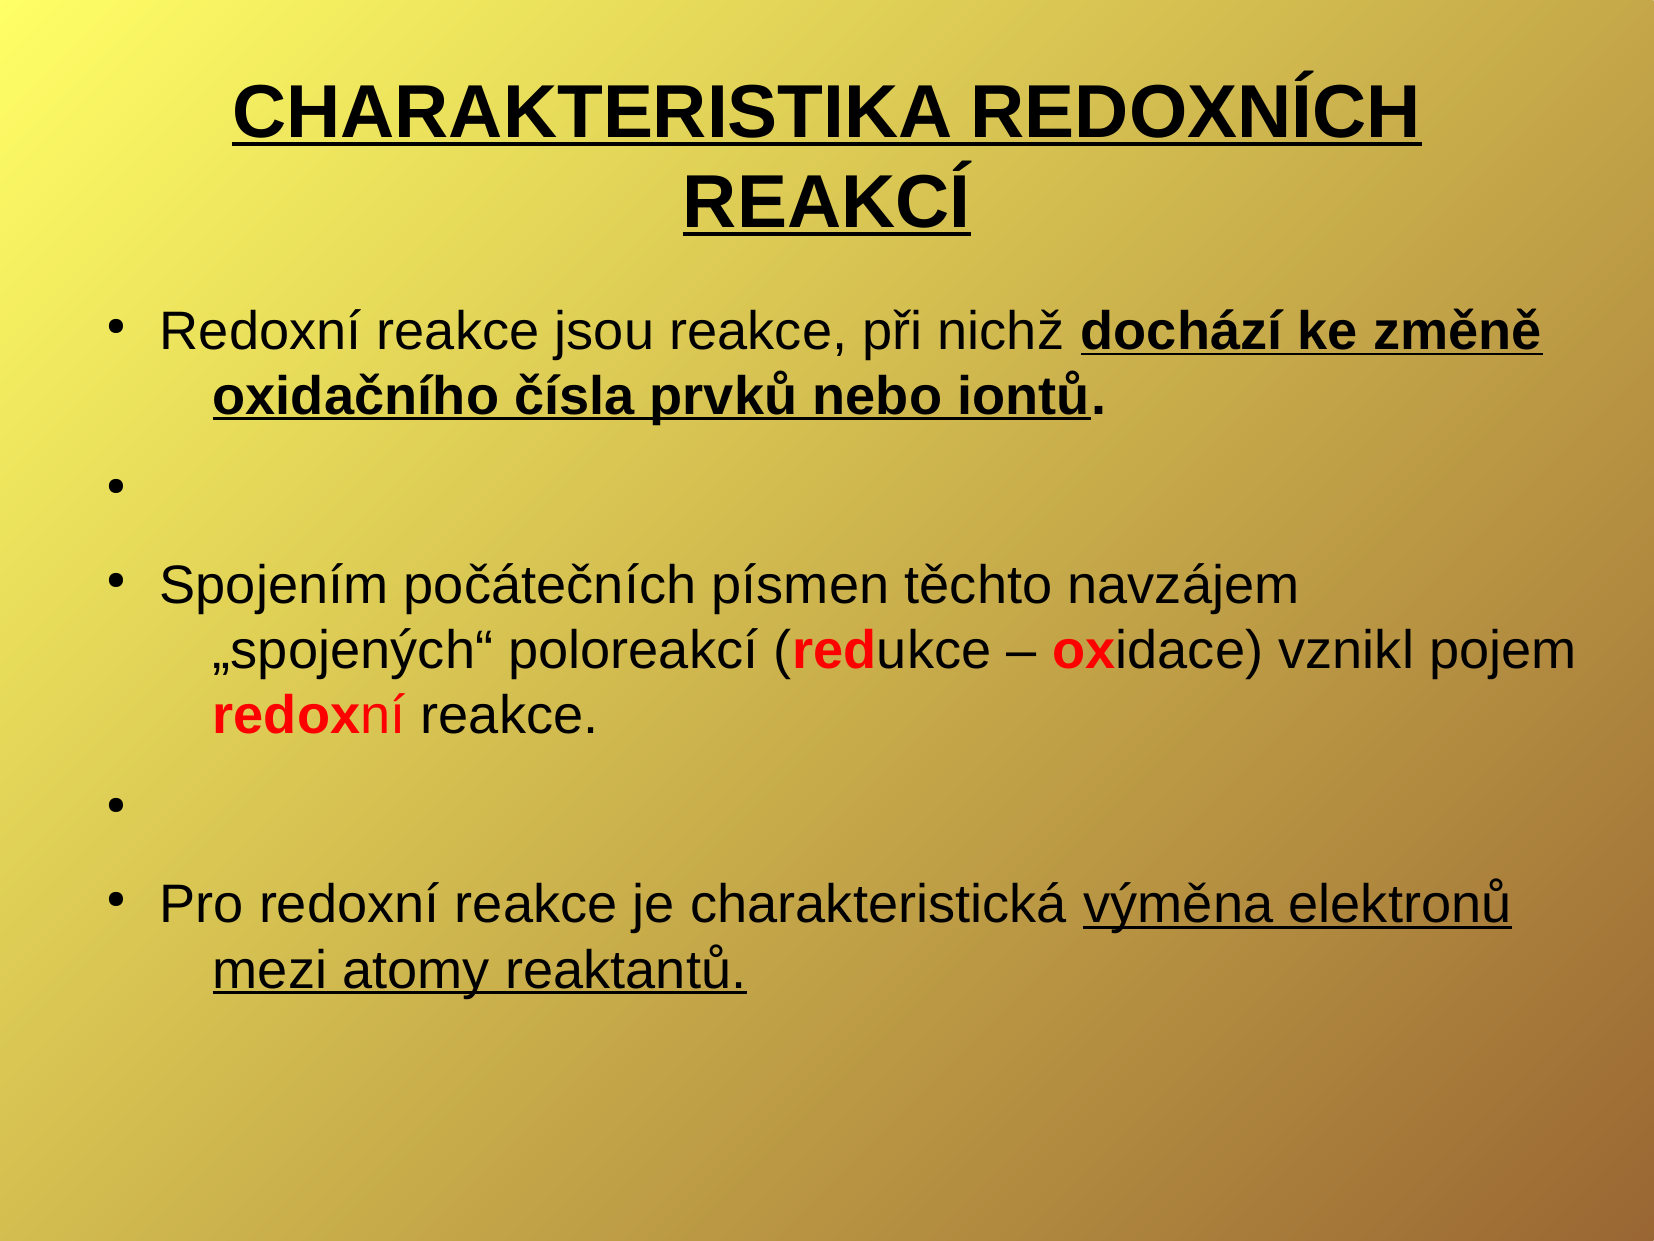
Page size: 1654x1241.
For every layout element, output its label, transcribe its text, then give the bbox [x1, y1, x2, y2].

list Redoxní reakce jsou reakce, při nichž dochází ke změně oxidačního čísla prvků nebo iontů. Spojením počátečních písmen těchto navzájem „spojených“ poloreakcí (redukce – oxidace) vznikl pojem redoxní reakce. Pro redoxní reakce je charakteristická výměna elektronů mezi atomy reaktantů. [70, 295, 1583, 1010]
title CHARAKTERISTIKA REDOXNÍCH REAKCÍ [82, 49, 1571, 257]
